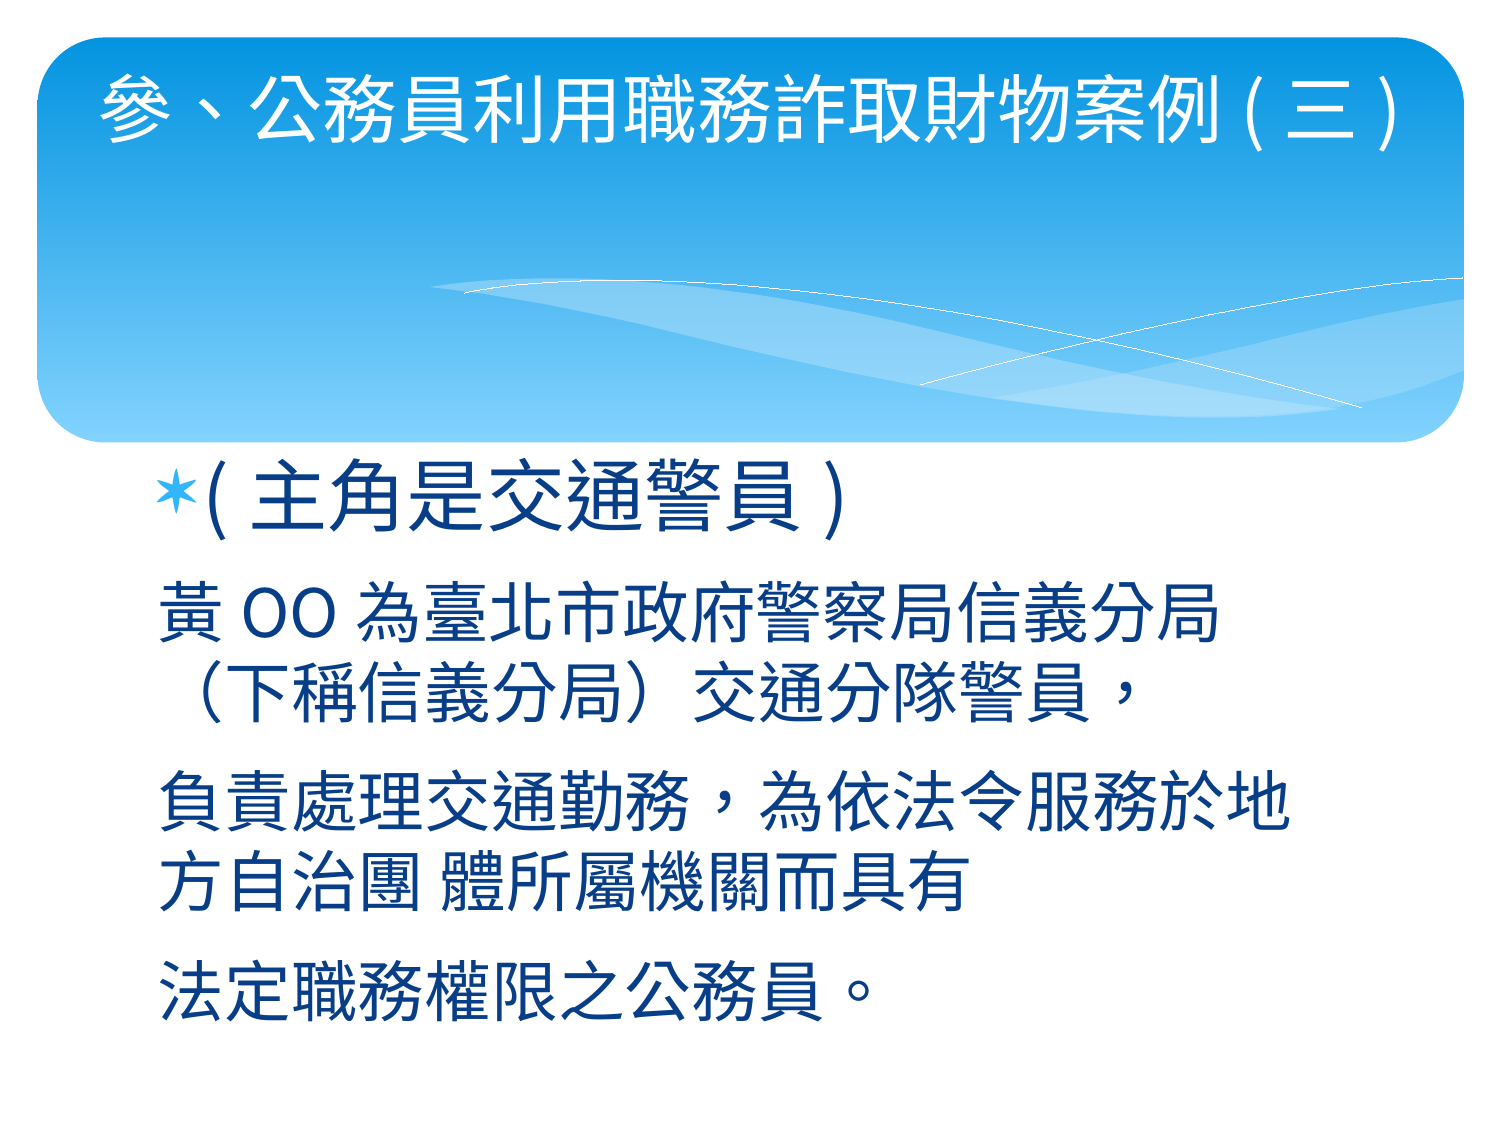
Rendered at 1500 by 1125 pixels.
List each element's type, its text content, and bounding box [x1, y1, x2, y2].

list (主角是交通警員) 黃OO為臺北市政府警察局信義分局（下稱信義分局）交通分隊警員， 負責處理交通勤務，為依法令服務於地方自治團 體所屬機關而具有 法定職務權限之公務員。 (故事情節:處理交通事故) 緣陳OO於民國 102年12月20日上午8時許，在臺北市松仁路89號艾美酒店前 ，因騎乘普通重型機車閃避孫OO所駕駛之新店客運股份有限公司下稱新店客運）之營業大客車，不慎倒地受傷（下 稱系爭交通事故），黃OO據報到場處理執行職務，呼叫救 護車將陳OO載往臺北醫學院附設醫院急救，並囑付孫OO，隨後至醫院探視陳OO。陳 OO因檢查無大礙，遂告知黃OO不對公車司機提告，隨即離去。 [143, 438, 1359, 1005]
title 參、公務員利用職務詐取財物案例(三) [75, 55, 1425, 261]
